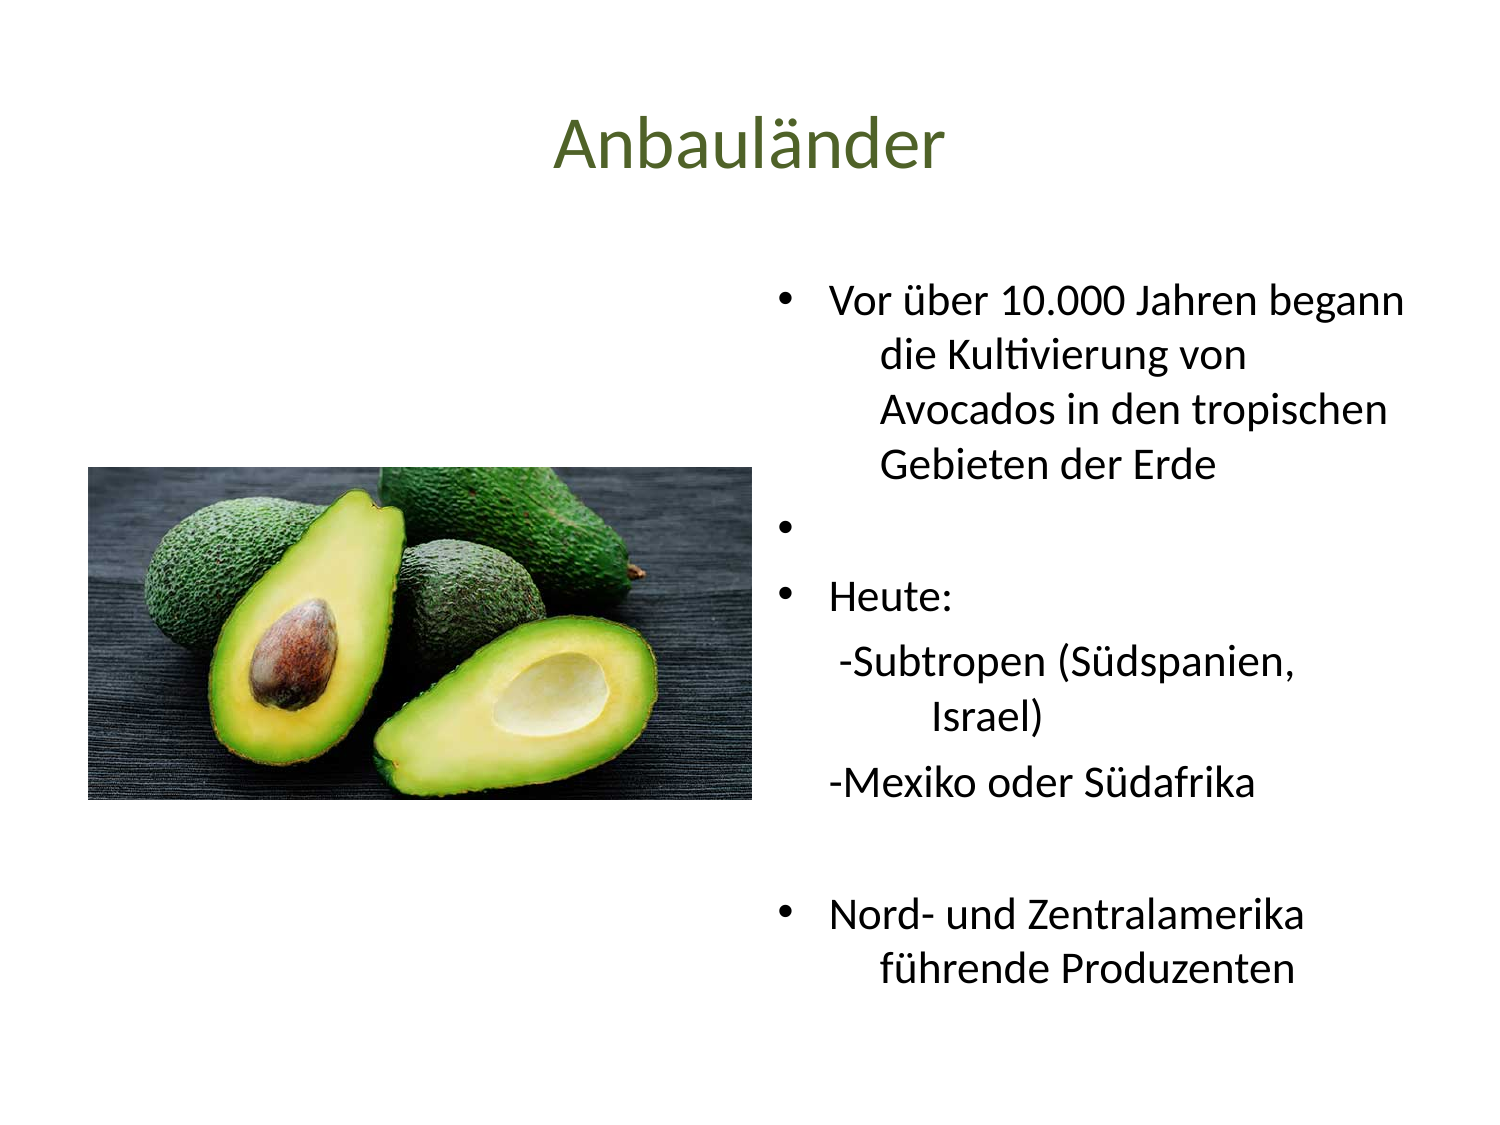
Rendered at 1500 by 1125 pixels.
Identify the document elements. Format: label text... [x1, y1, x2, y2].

list Vor über 10.000 Jahren begann die Kultivierung von Avocados in den tropischen Gebieten der Erde Heute: -Subtropen (Südspanien, Israel) -Mexiko oder Südafrika Nord- und Zentralamerika führende Produzenten [762, 262, 1426, 1005]
picture [88, 468, 752, 800]
title Anbauländer [75, 45, 1426, 233]
